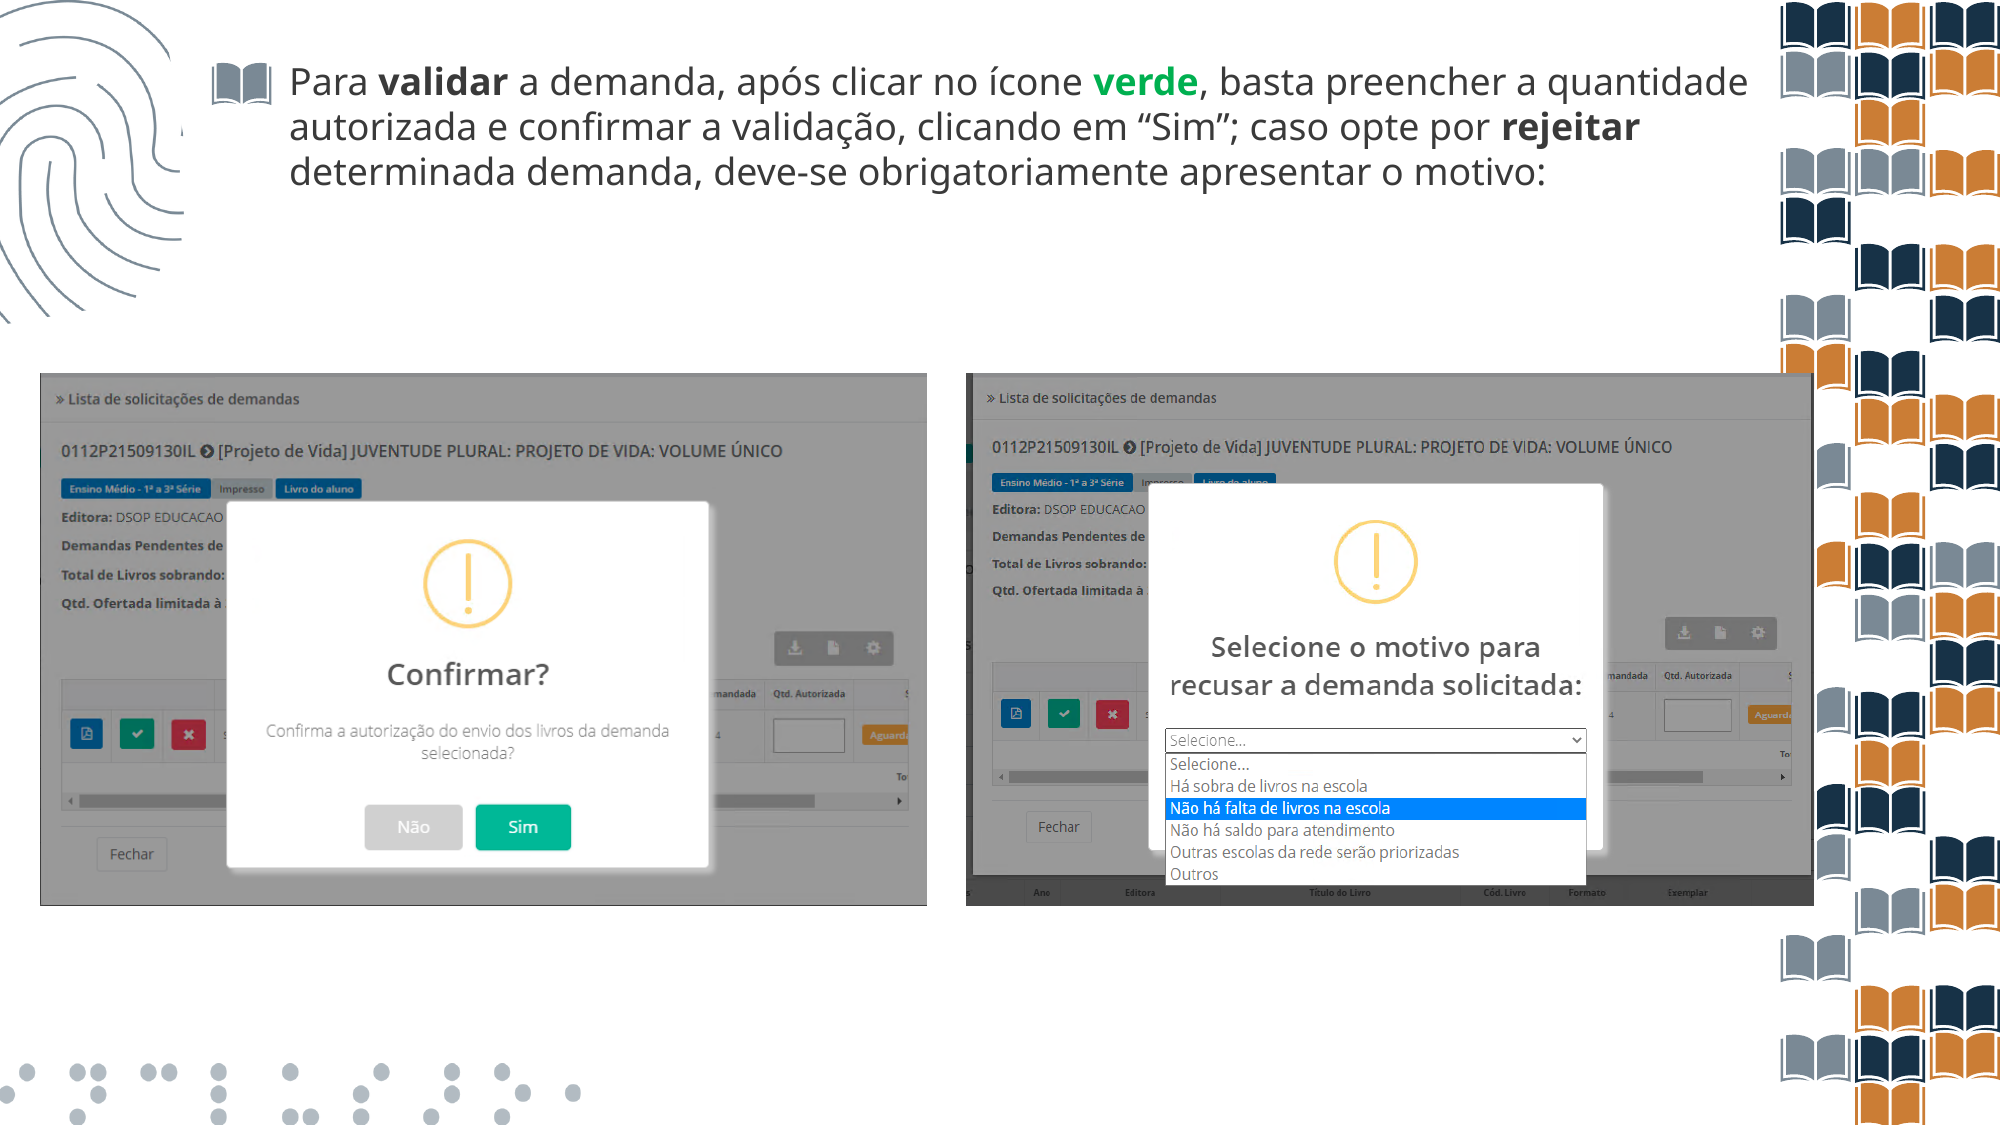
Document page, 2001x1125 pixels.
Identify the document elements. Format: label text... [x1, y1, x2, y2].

text_box [1855, 885, 1926, 936]
text_box [1780, 0, 1851, 99]
text_box [1929, 0, 2000, 97]
text_box [1929, 834, 2000, 932]
text_box [1814, 539, 1851, 589]
text_box [1855, 983, 1926, 1125]
picture [40, 373, 927, 906]
text_box [1929, 293, 2000, 343]
text_box [0, 0, 210, 326]
text_box [1855, 241, 1926, 292]
text_box [211, 60, 272, 106]
text_box [1929, 242, 2000, 292]
text_box Para validar a demanda, após clicar no ícone verde, basta preencher a quantidade autorizada e confirmar a validação, clicando em “Sim”; caso opte por rejeitar determinada demanda, deve-se obrigatoriamente apresentar o motivo: [274, 50, 1789, 248]
text_box [1929, 147, 2000, 198]
text_box [1855, 592, 1926, 643]
text_box [1780, 292, 1851, 392]
picture [966, 373, 1814, 906]
text_box [0, 1063, 581, 1125]
text_box [1855, 541, 1926, 591]
text_box [1789, 145, 1851, 245]
text_box [1814, 781, 1851, 882]
text_box [1929, 983, 2000, 1081]
text_box [1929, 539, 2000, 735]
text_box [1855, 490, 1926, 540]
text_box [1855, 0, 1926, 197]
text_box [1780, 1032, 1851, 1082]
text_box [1929, 392, 2000, 492]
text_box [1814, 684, 1851, 735]
text_box [1855, 689, 1926, 835]
text_box [1855, 348, 1926, 447]
text_box [1814, 440, 1851, 491]
text_box [1780, 932, 1851, 983]
